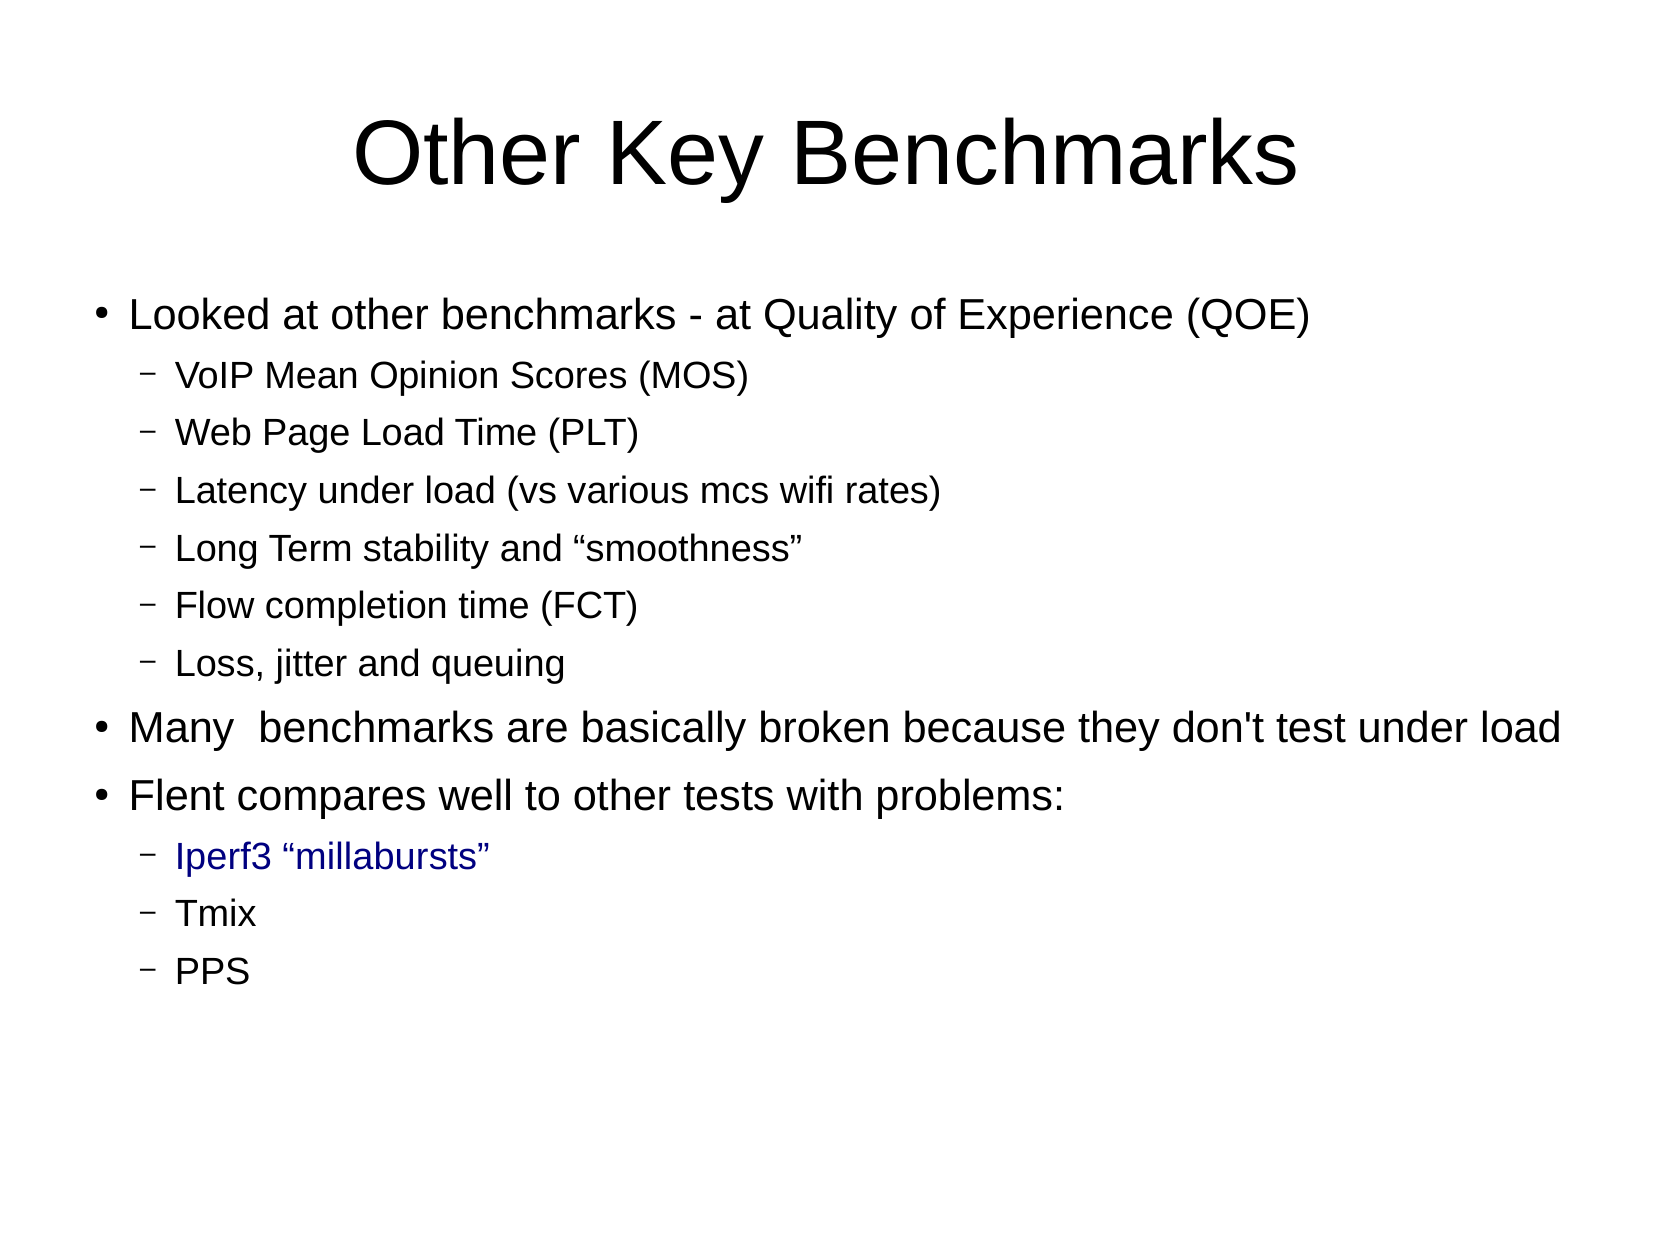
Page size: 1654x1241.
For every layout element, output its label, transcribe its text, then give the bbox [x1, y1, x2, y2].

list Looked at other benchmarks - at Quality of Experience (QOE) VoIP Mean Opinion Scores (MOS) Web Page Load Time (PLT) Latency under load (vs various mcs wifi rates) Long Term stability and “smoothness” Flow completion time (FCT) Loss, jitter and queuing Many benchmarks are basically broken because they don't test under load Flent compares well to other tests with problems: Iperf3 “millabursts” Tmix PPS [82, 290, 1571, 1010]
title Other Key Benchmarks [82, 49, 1571, 257]
